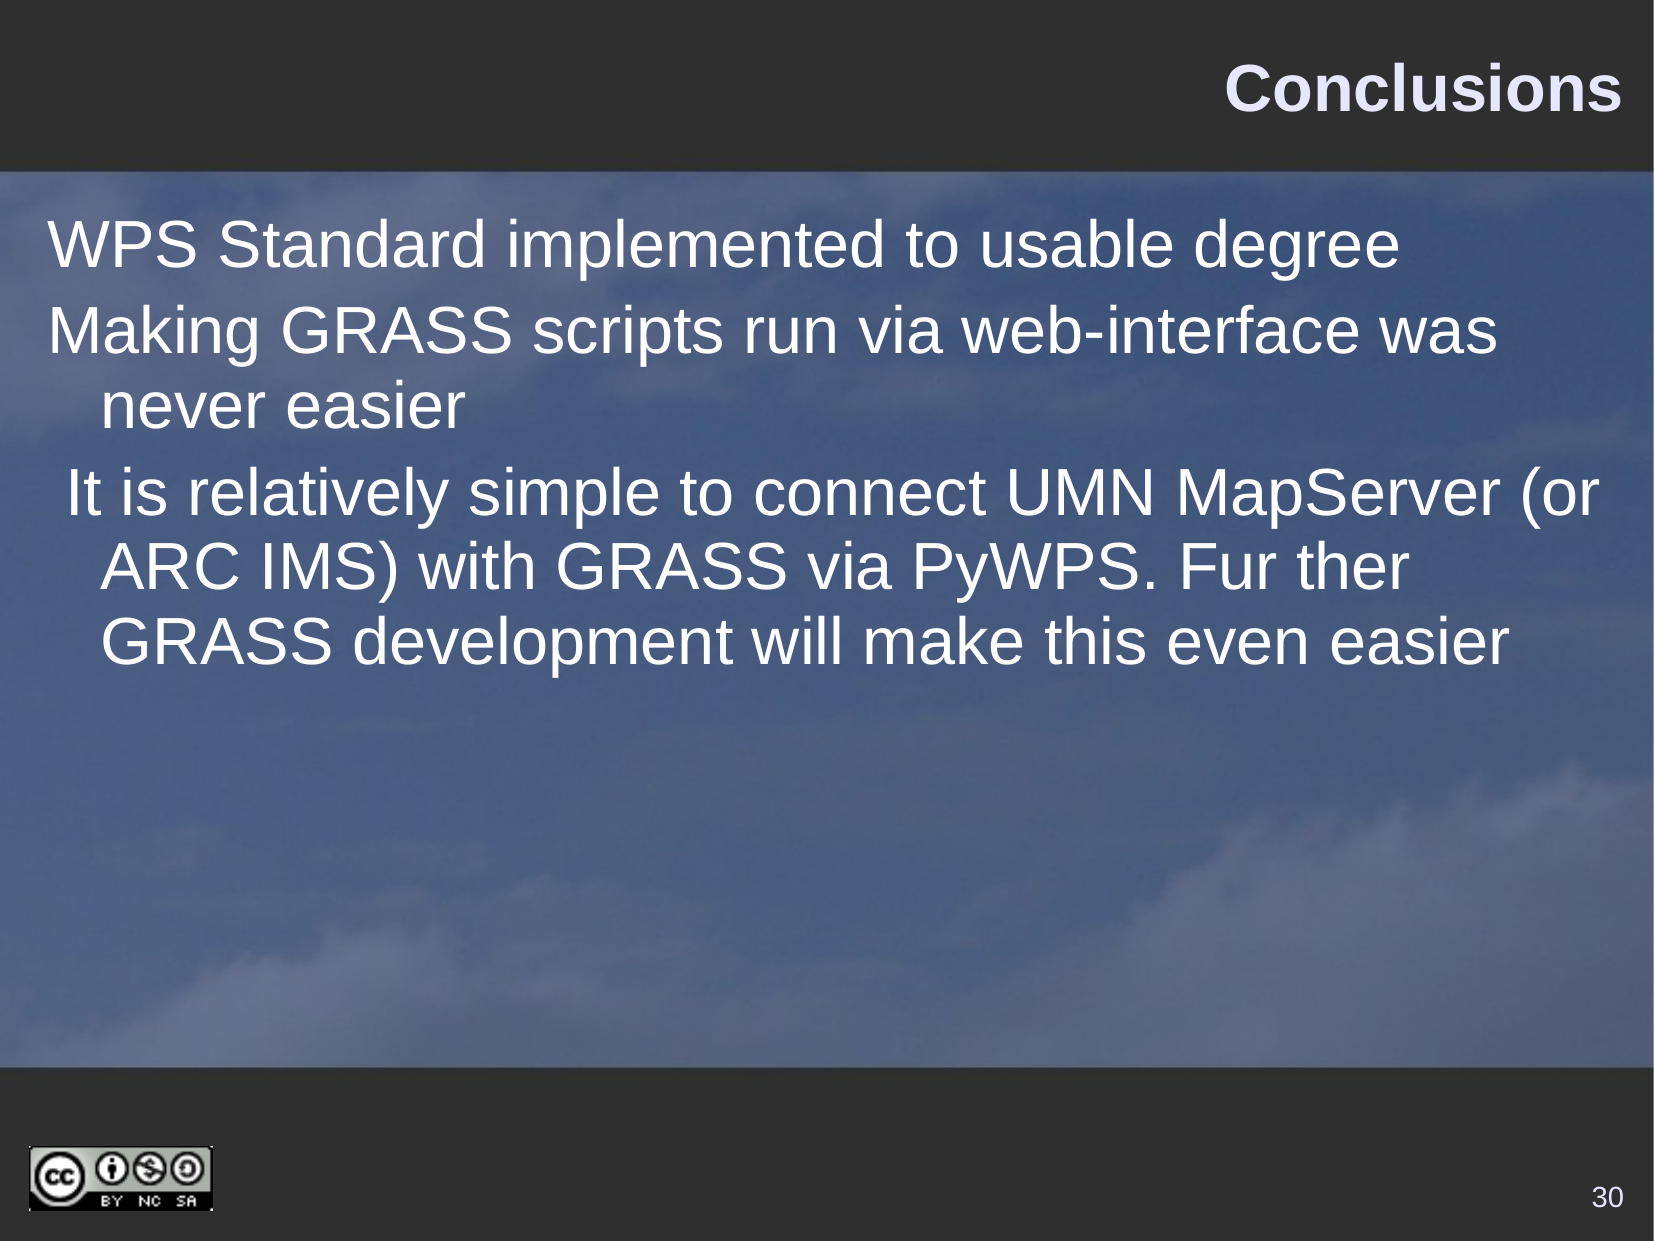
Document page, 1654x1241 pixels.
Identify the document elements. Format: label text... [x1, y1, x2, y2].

list WPS Standard implemented to usable degree Making GRASS scripts run via web-interface was never easier It is relatively simple to connect UMN MapServer (or ARC IMS) with GRASS via PyWPS. Fur ther GRASS development will make this even easier [29, 206, 1625, 1034]
picture [0, 0, 1654, 1241]
title Conclusions [29, 29, 1625, 148]
